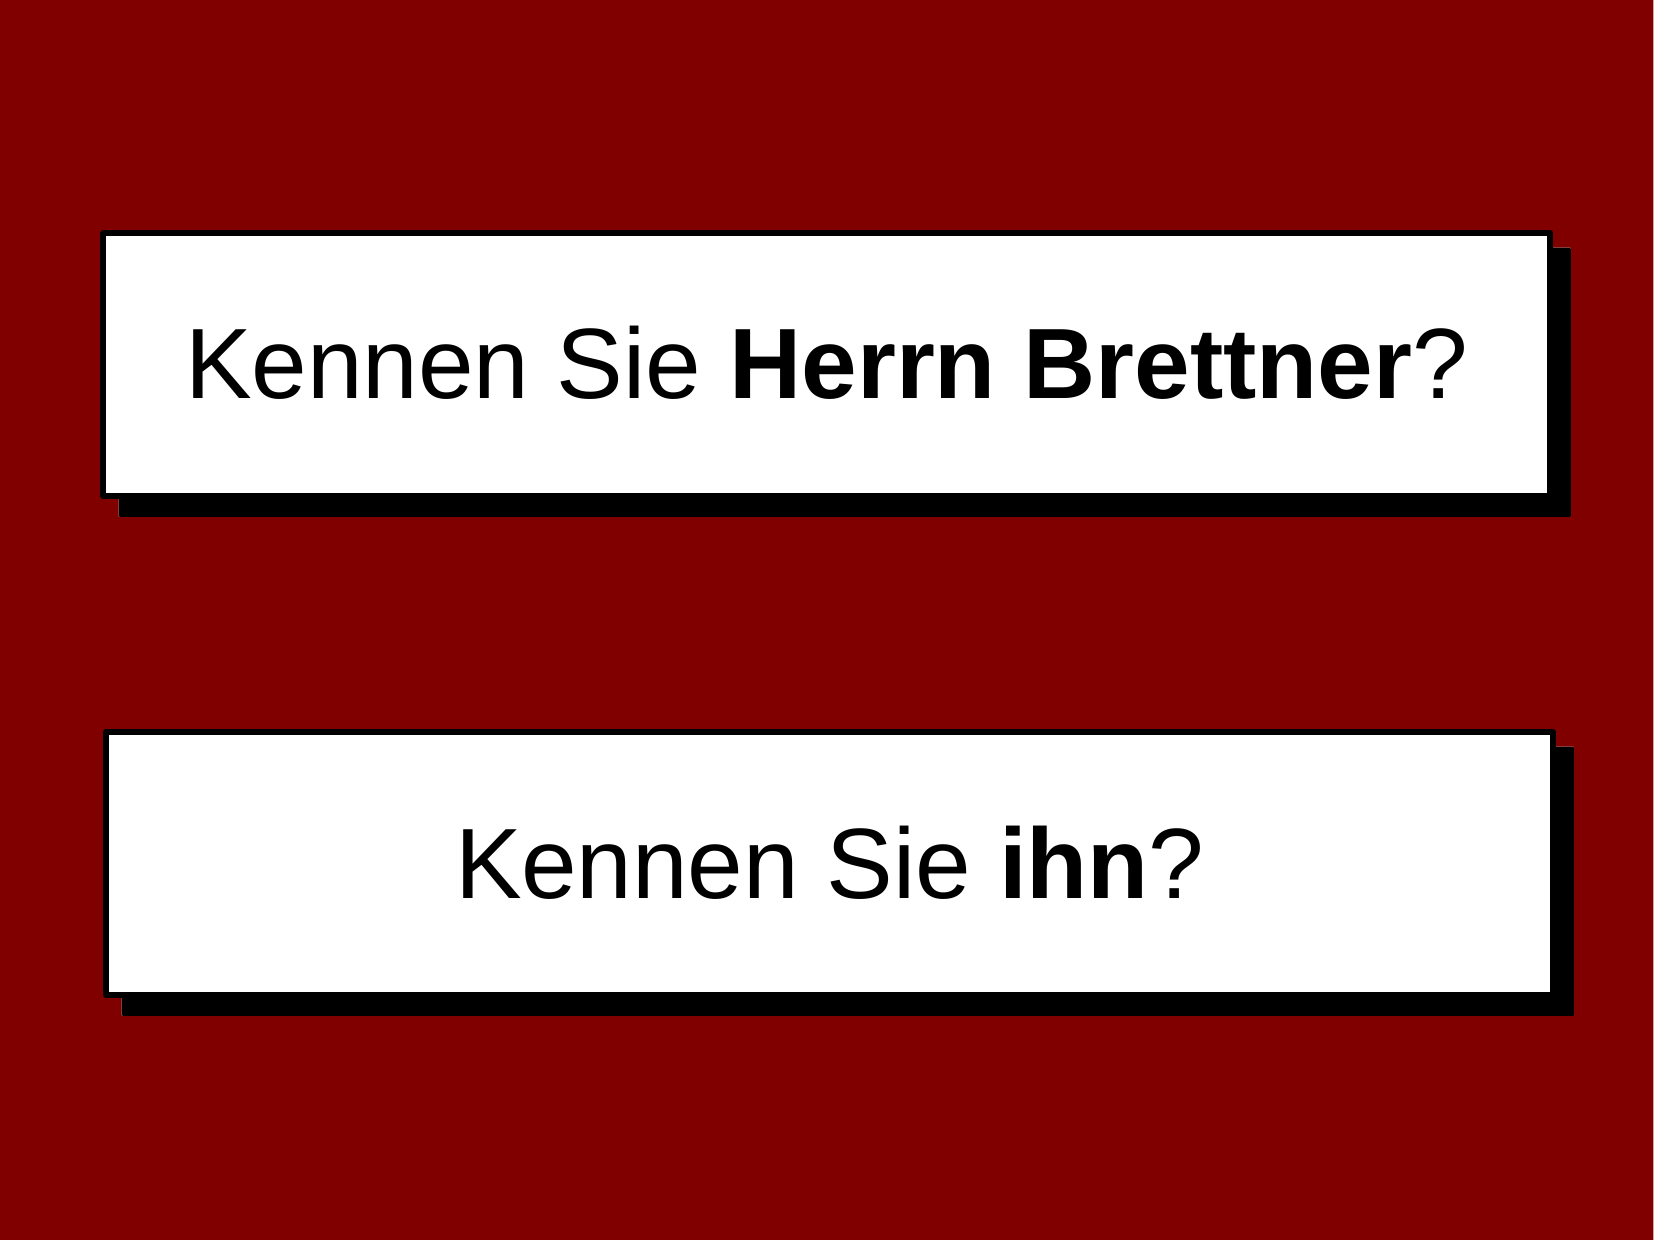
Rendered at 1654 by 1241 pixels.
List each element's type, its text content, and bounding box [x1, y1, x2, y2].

text_box Kennen Sie ihn? [126, 800, 1533, 948]
text_box Kennen Sie Herrn Brettner? [124, 301, 1530, 449]
text_box [103, 233, 1551, 497]
text_box [106, 732, 1554, 996]
